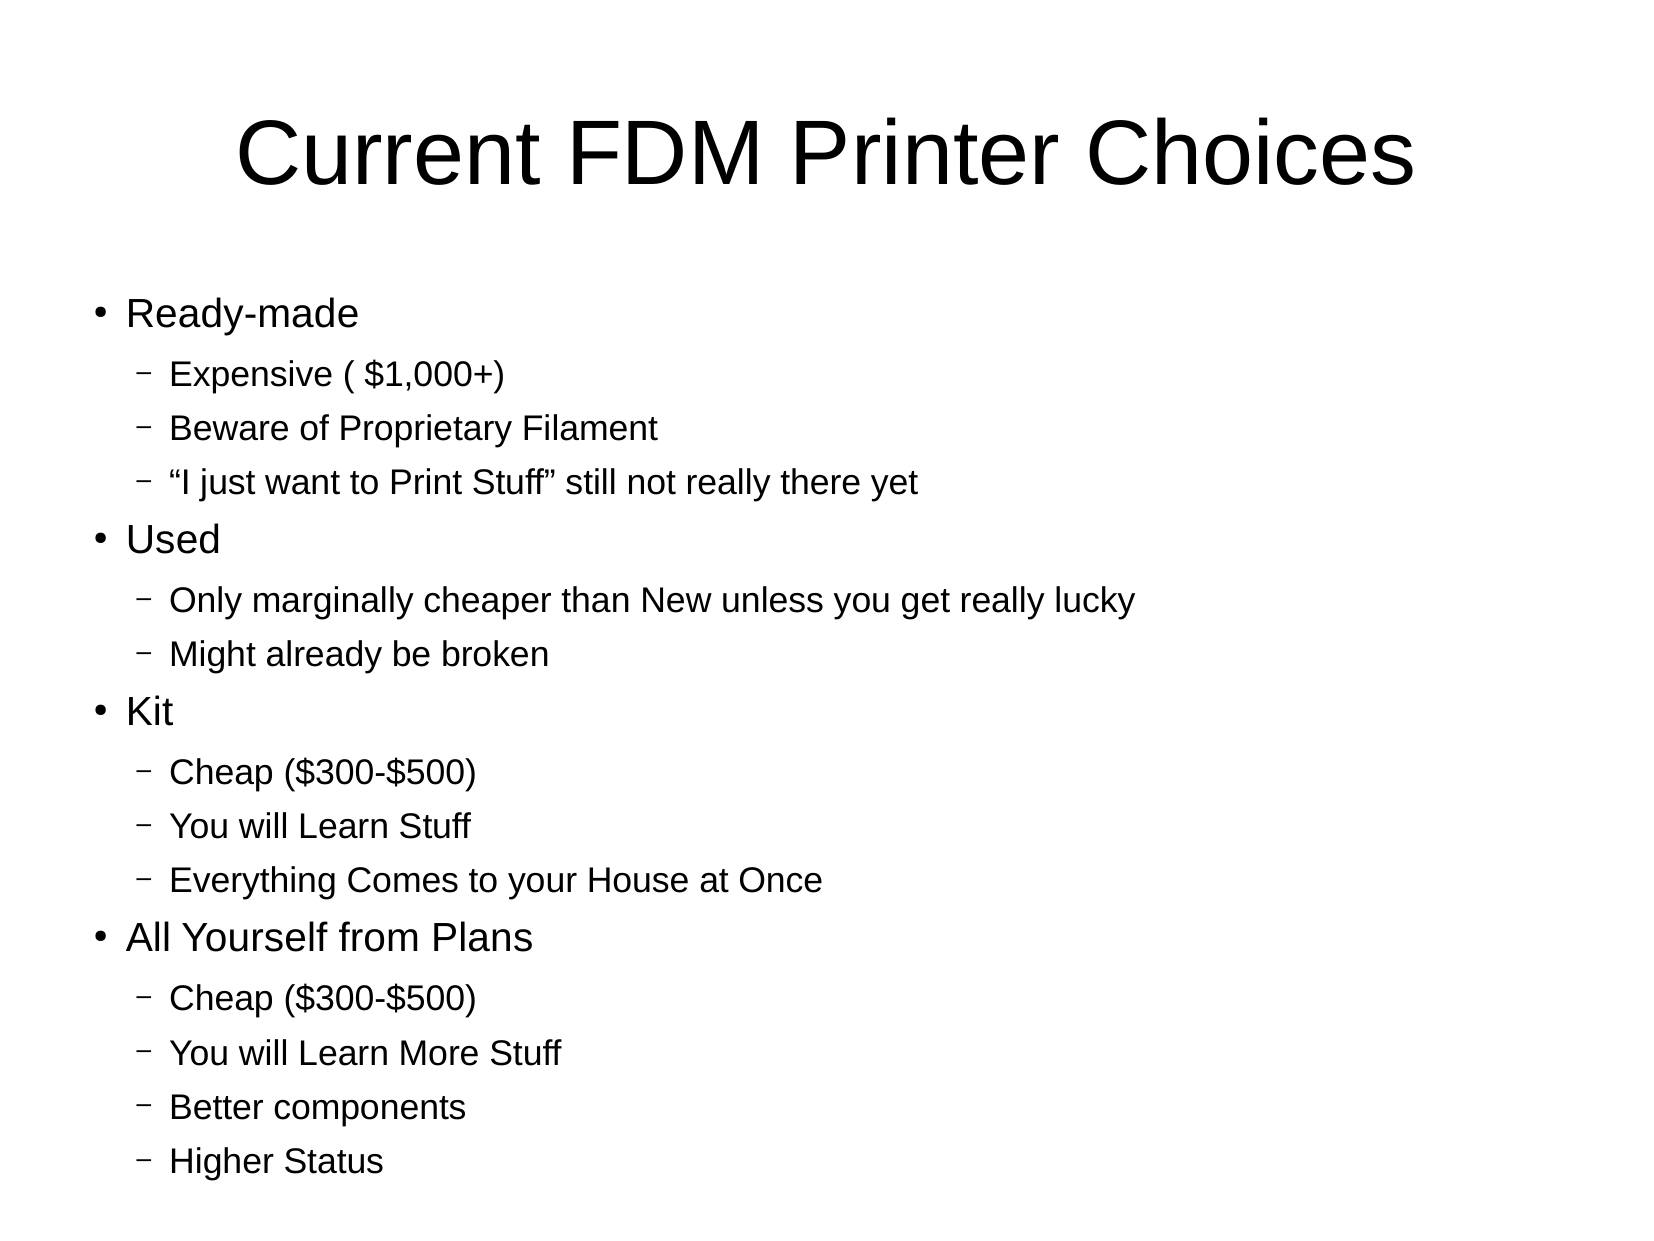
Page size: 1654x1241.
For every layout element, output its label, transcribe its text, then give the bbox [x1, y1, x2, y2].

title Current FDM Printer Choices [82, 49, 1571, 257]
list Ready-made Expensive ( $1,000+) Beware of Proprietary Filament “I just want to Print Stuff” still not really there yet Used Only marginally cheaper than New unless you get really lucky Might already be broken Kit Cheap ($300-$500) You will Learn Stuff Everything Comes to your House at Once All Yourself from Plans Cheap ($300-$500) You will Learn More Stuff Better components Higher Status [82, 290, 1538, 1186]
